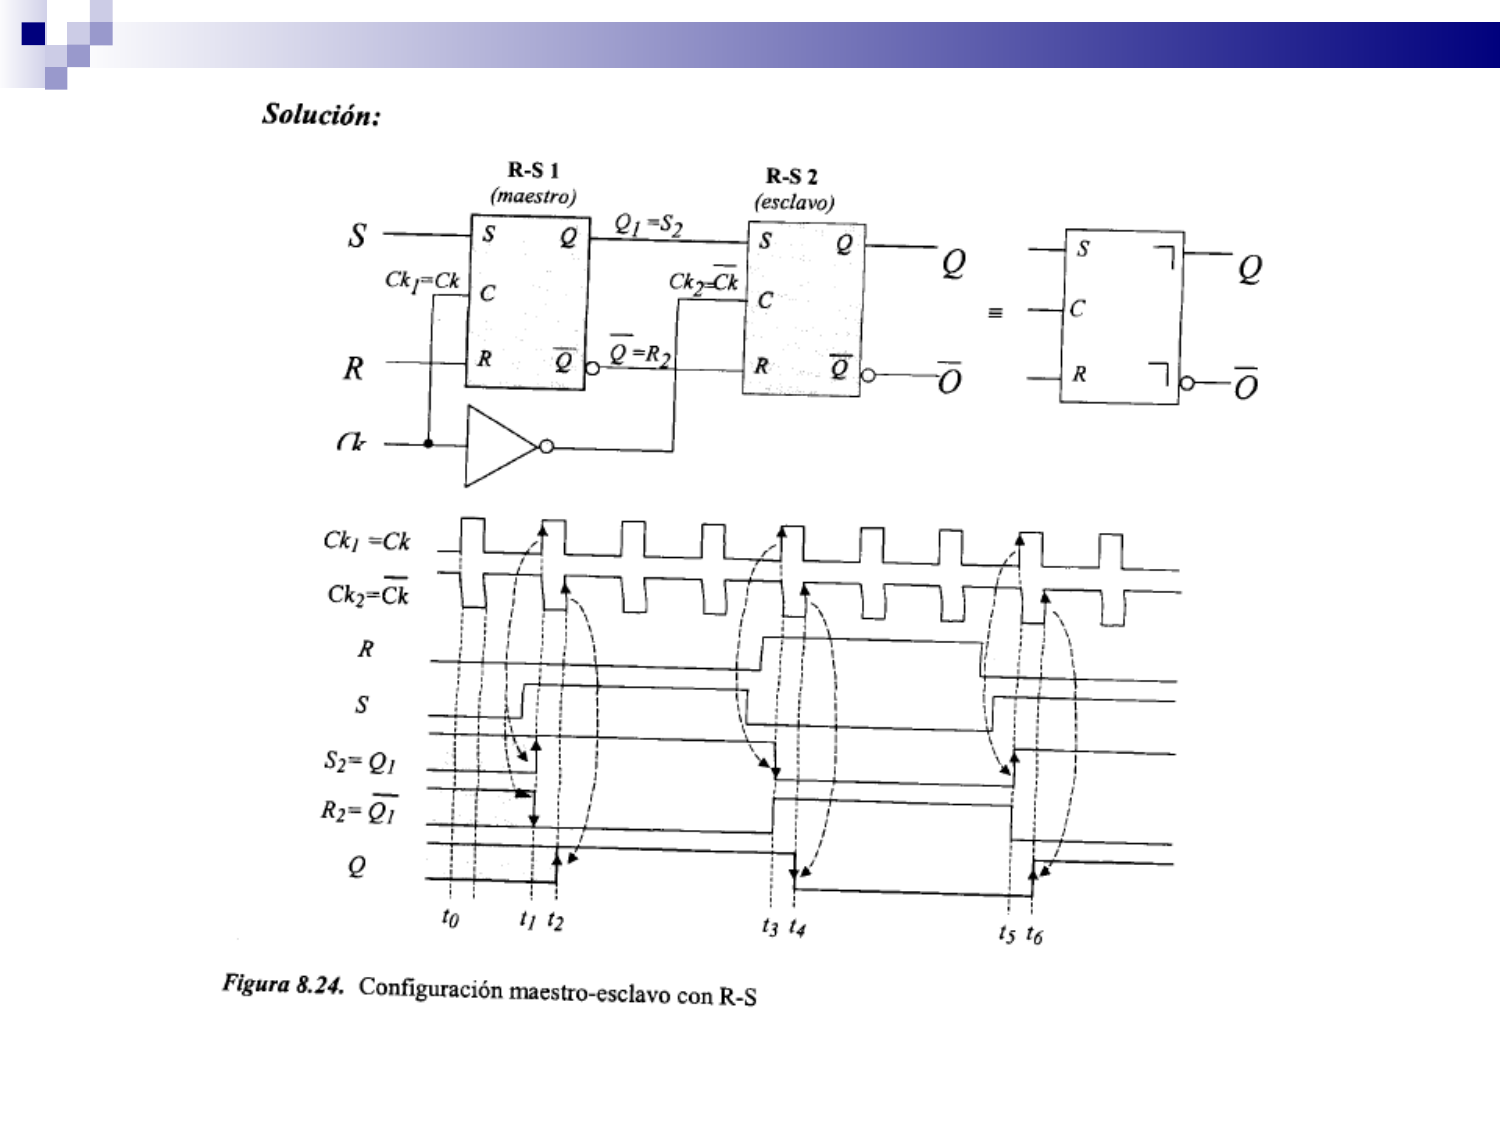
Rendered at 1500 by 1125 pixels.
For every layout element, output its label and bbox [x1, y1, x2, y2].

picture [203, 99, 1297, 1026]
